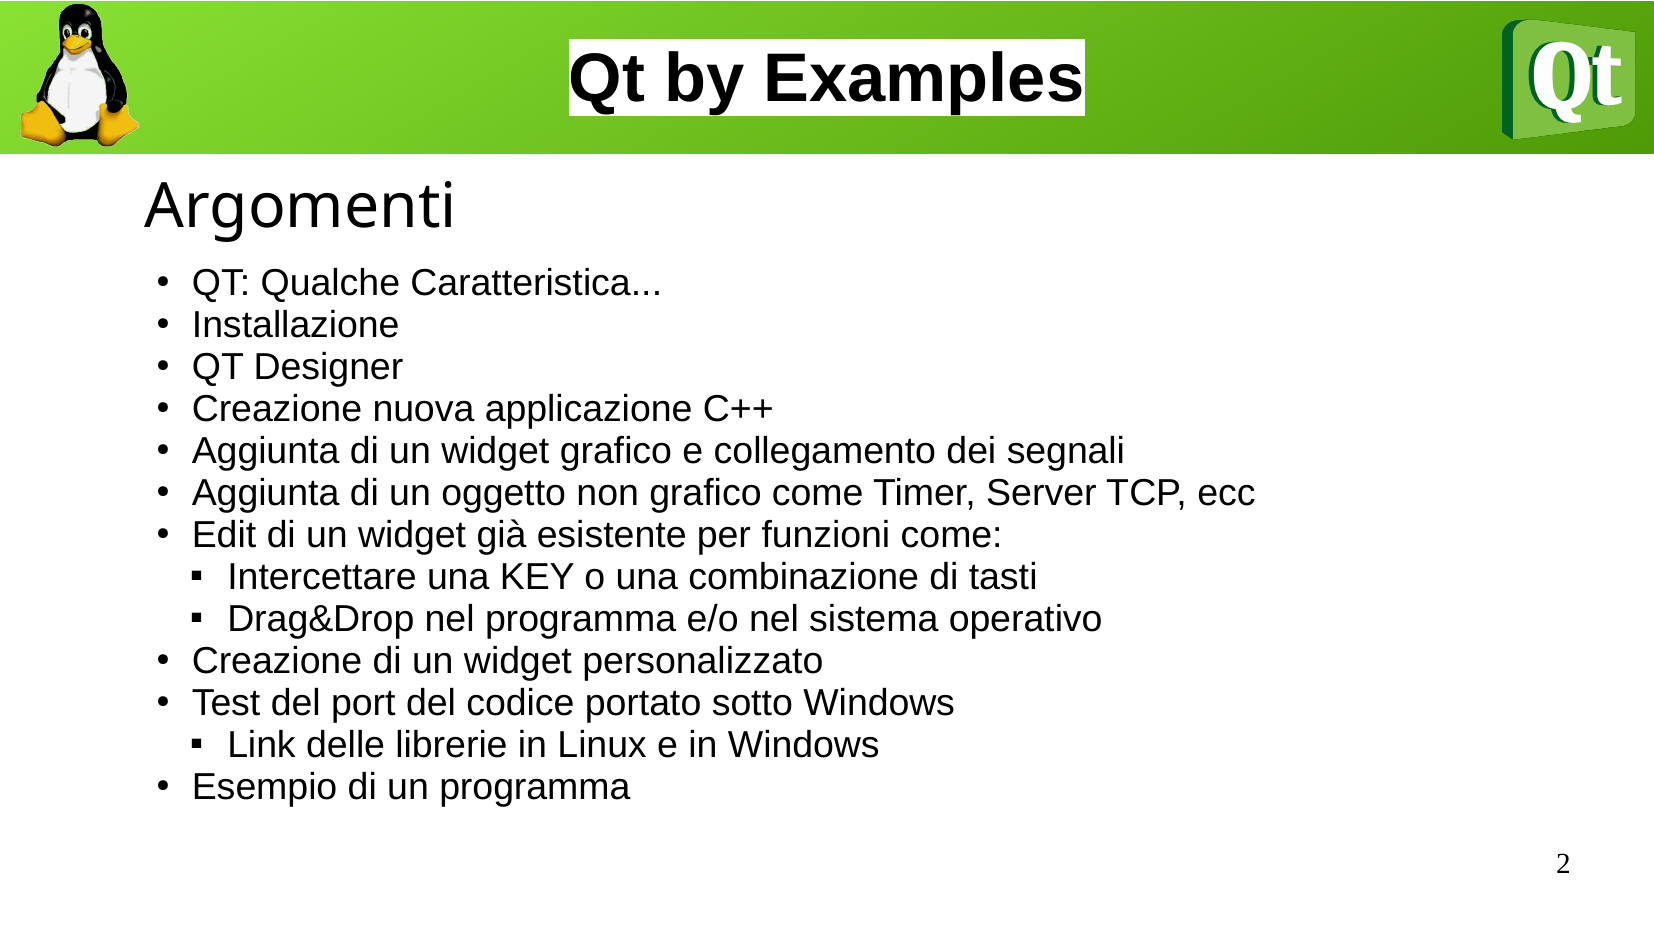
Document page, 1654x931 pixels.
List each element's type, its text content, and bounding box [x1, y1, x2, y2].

text_box Argomenti [129, 153, 910, 226]
title Qt by Examples [162, 1, 1654, 154]
picture [1496, 15, 1639, 142]
text_box QT: Qualche Caratteristica... Installazione QT Designer Creazione nuova applicazione C++ Aggiunta di un widget grafico e collegamento dei segnali Aggiunta di un oggetto non grafico come Timer, Server TCP, ecc Edit di un widget già esistente per funzioni come: Intercettare una KEY o una combinazione di tasti Drag&Drop nel programma e/o nel sistema operativo Creazione di un widget personalizzato Test del port del codice portato sotto Windows Link delle librerie in Linux e in Windows Esempio di un programma [141, 254, 1512, 815]
picture [0, 0, 162, 154]
